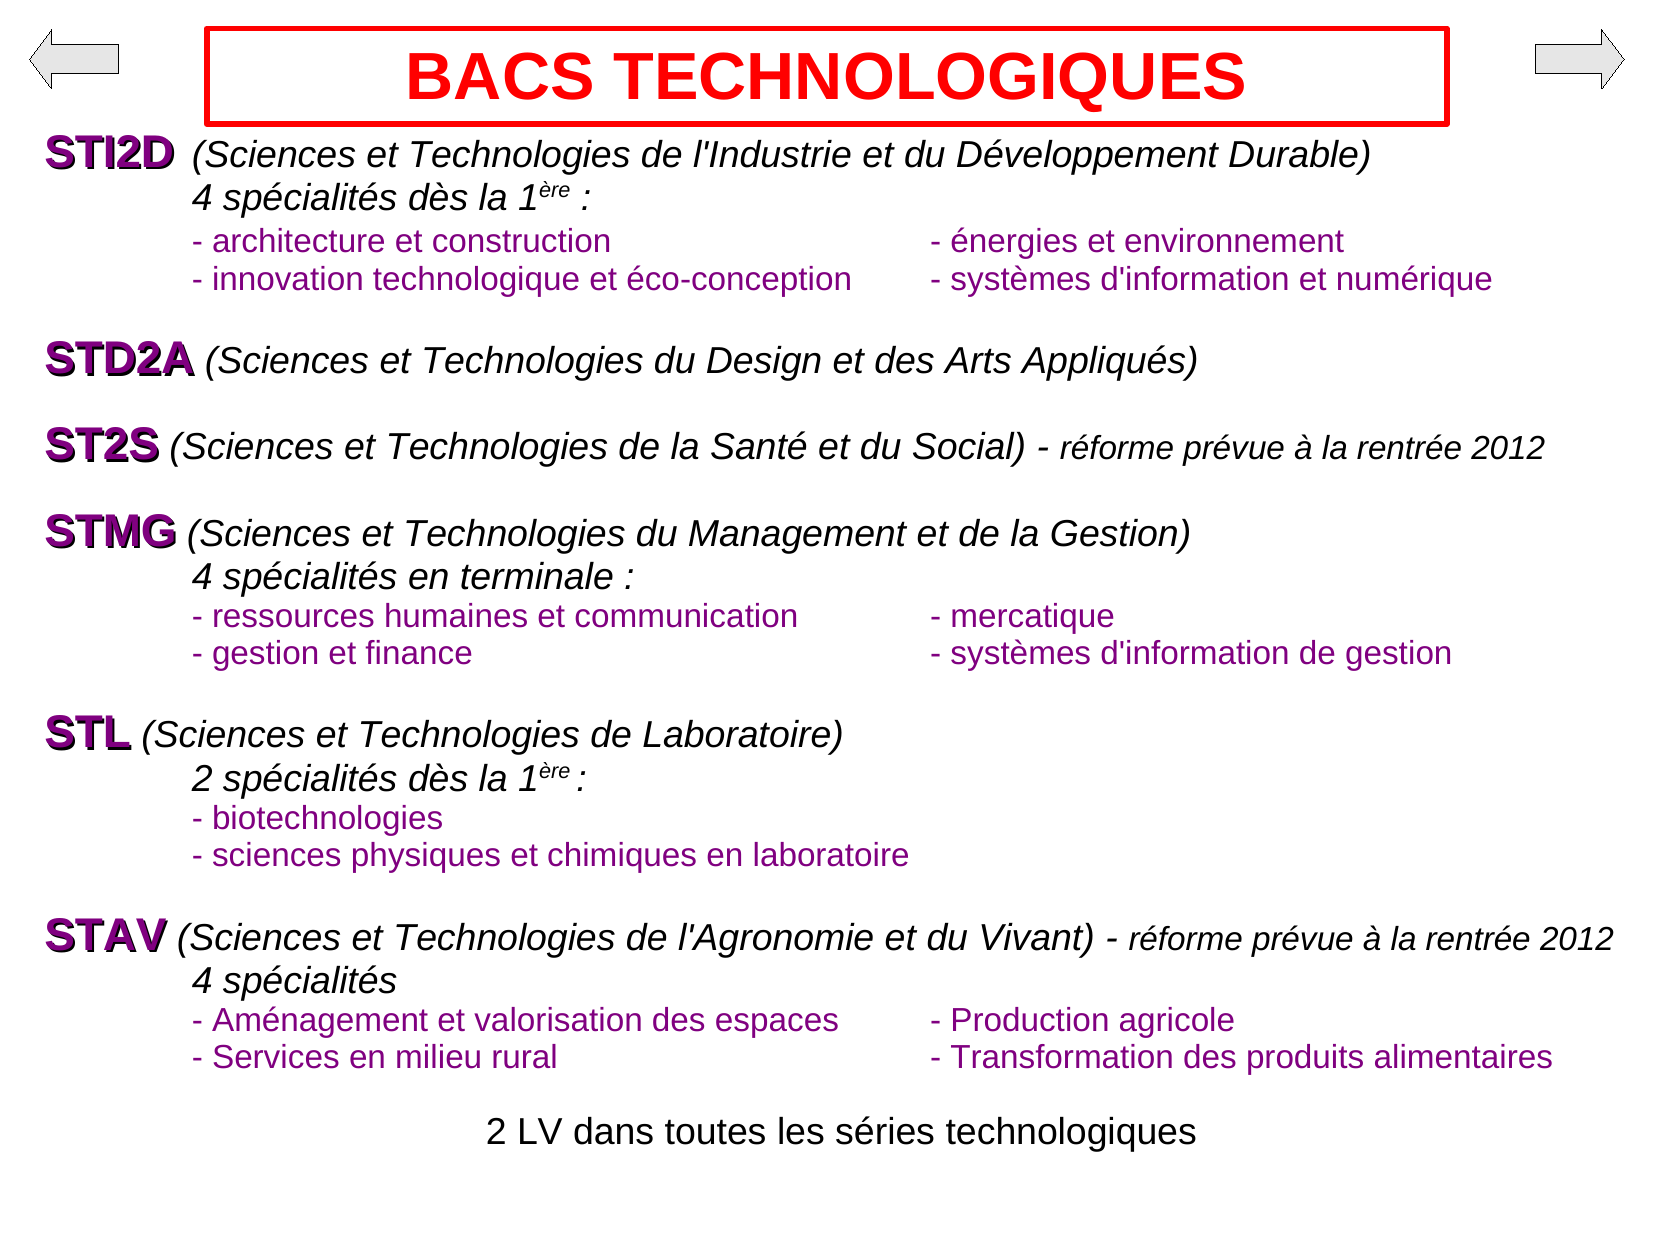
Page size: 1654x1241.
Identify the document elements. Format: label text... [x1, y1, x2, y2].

text_box [1535, 29, 1625, 89]
text_box STI2D (Sciences et Technologies de l'Industrie et du Développement Durable) 4 spécialités dès la 1ère : - architecture et construction - énergies et environnement - innovation technologique et éco-conception - systèmes d'information et numérique STD2A (Sciences et Technologies du Design et des Arts Appliqués) ST2S (Sciences et Technologies de la Santé et du Social) - réforme prévue à la rentrée 2012 STMG (Sciences et Technologies du Management et de la Gestion) 4 spécialités en terminale : - ressources humaines et communication - mercatique - gestion et finance - systèmes d'information de gestion STL (Sciences et Technologies de Laboratoire) 2 spécialités dès la 1ère : - biotechnologies - sciences physiques et chimiques en laboratoire STAV (Sciences et Technologies de l'Agronomie et du Vivant) - réforme prévue à la rentrée 2012 4 spécialités - Aménagement et valorisation des espaces - Production agricole - Services en milieu rural - Transformation des produits alimentaires 2 LV dans toutes les séries technologiques [29, 118, 1654, 1218]
text_box [29, 29, 119, 89]
text_box BACS TECHNOLOGIQUES [206, 28, 1447, 118]
